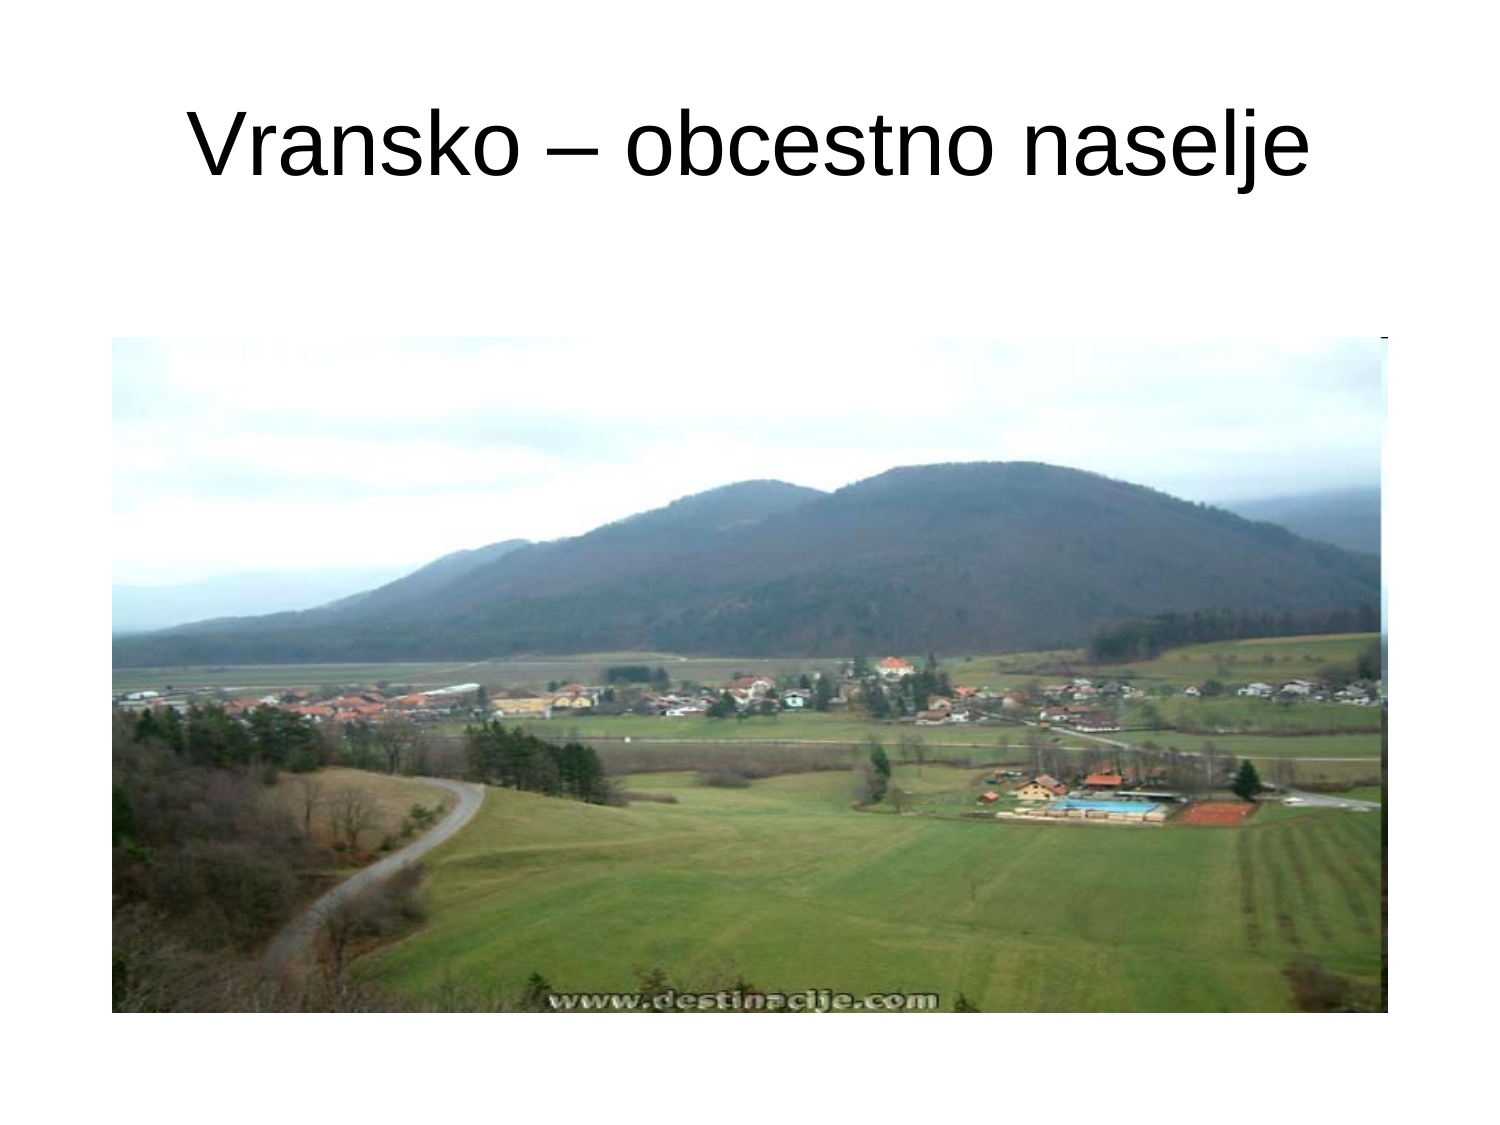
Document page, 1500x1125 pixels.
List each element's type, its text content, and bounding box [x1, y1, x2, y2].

picture [112, 337, 1388, 1014]
title Vransko – obcestno naselje [75, 45, 1426, 233]
